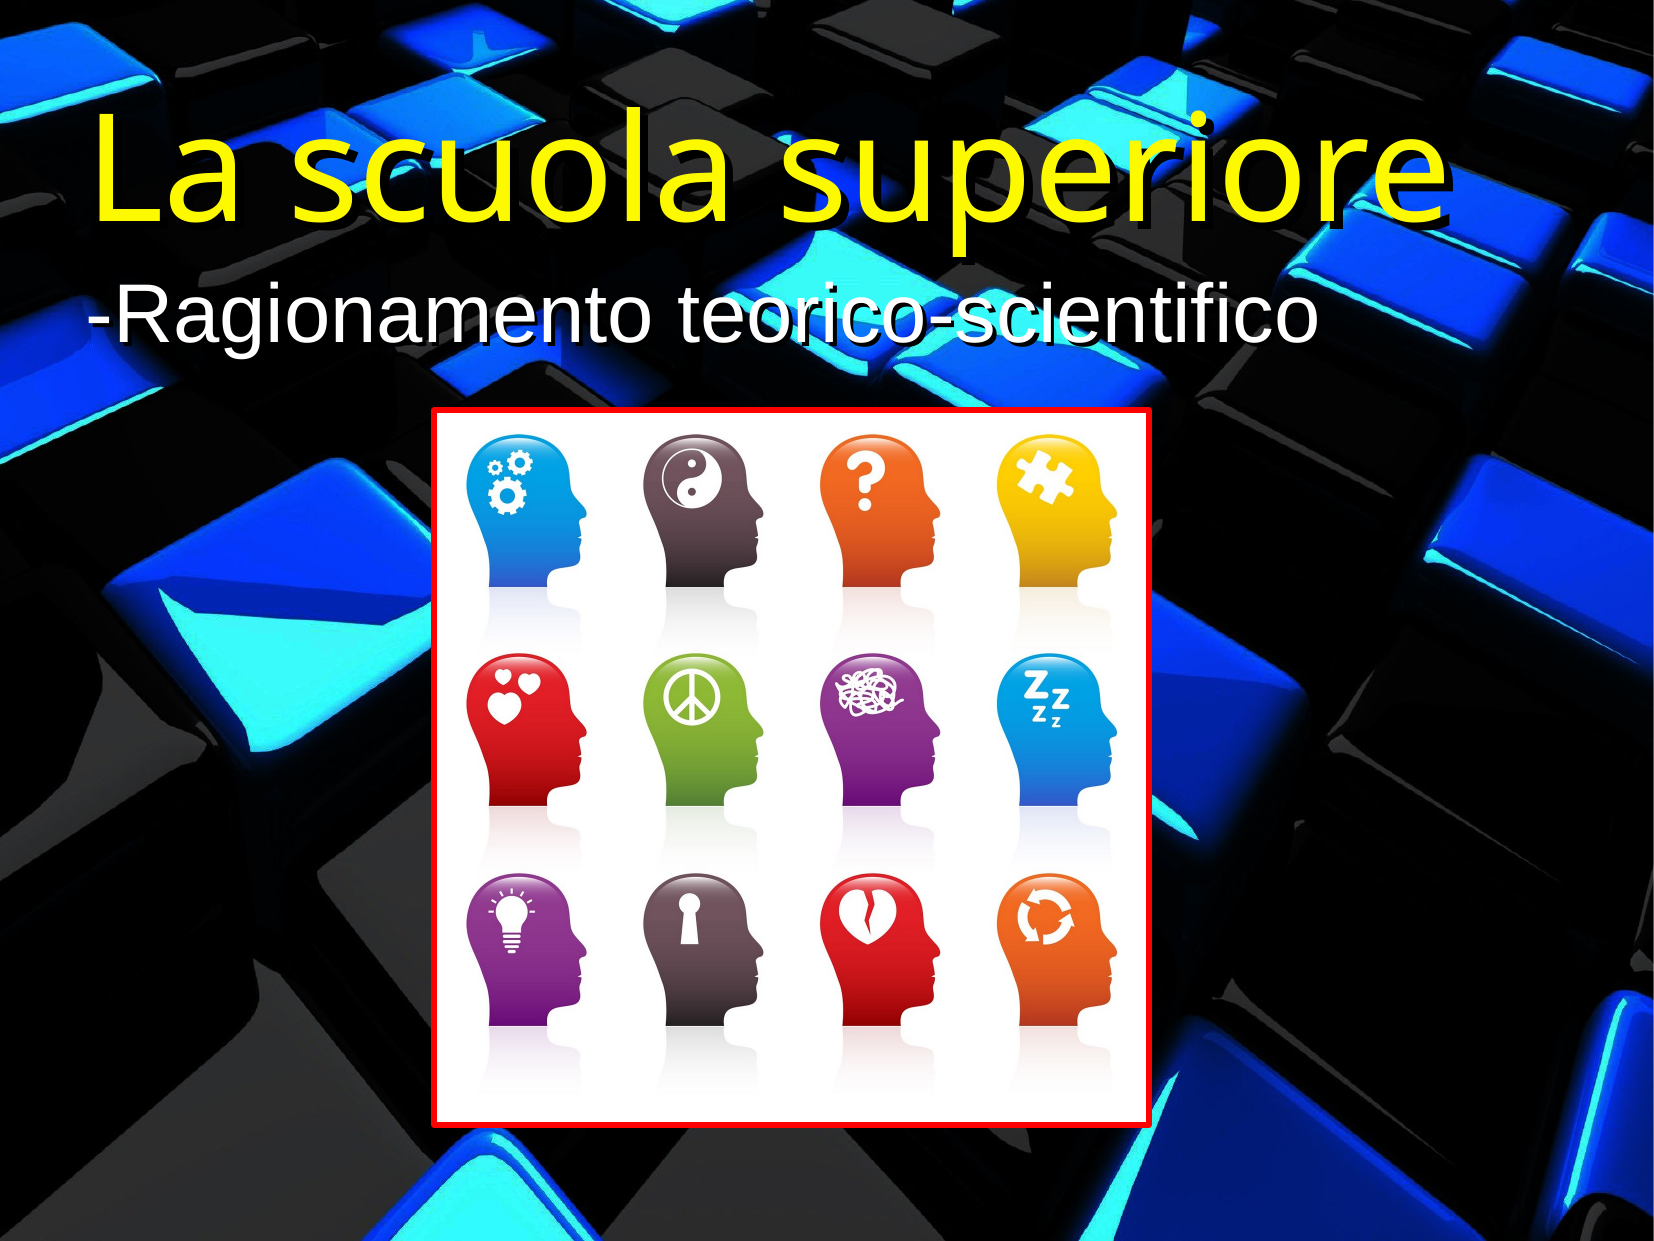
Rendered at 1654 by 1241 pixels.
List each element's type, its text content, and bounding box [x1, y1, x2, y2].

picture [0, 0, 1654, 1241]
text_box La scuola superiore [70, 35, 1654, 492]
text_box -Ragionamento teorico-scientifico [70, 259, 1347, 390]
picture [437, 413, 1146, 1123]
